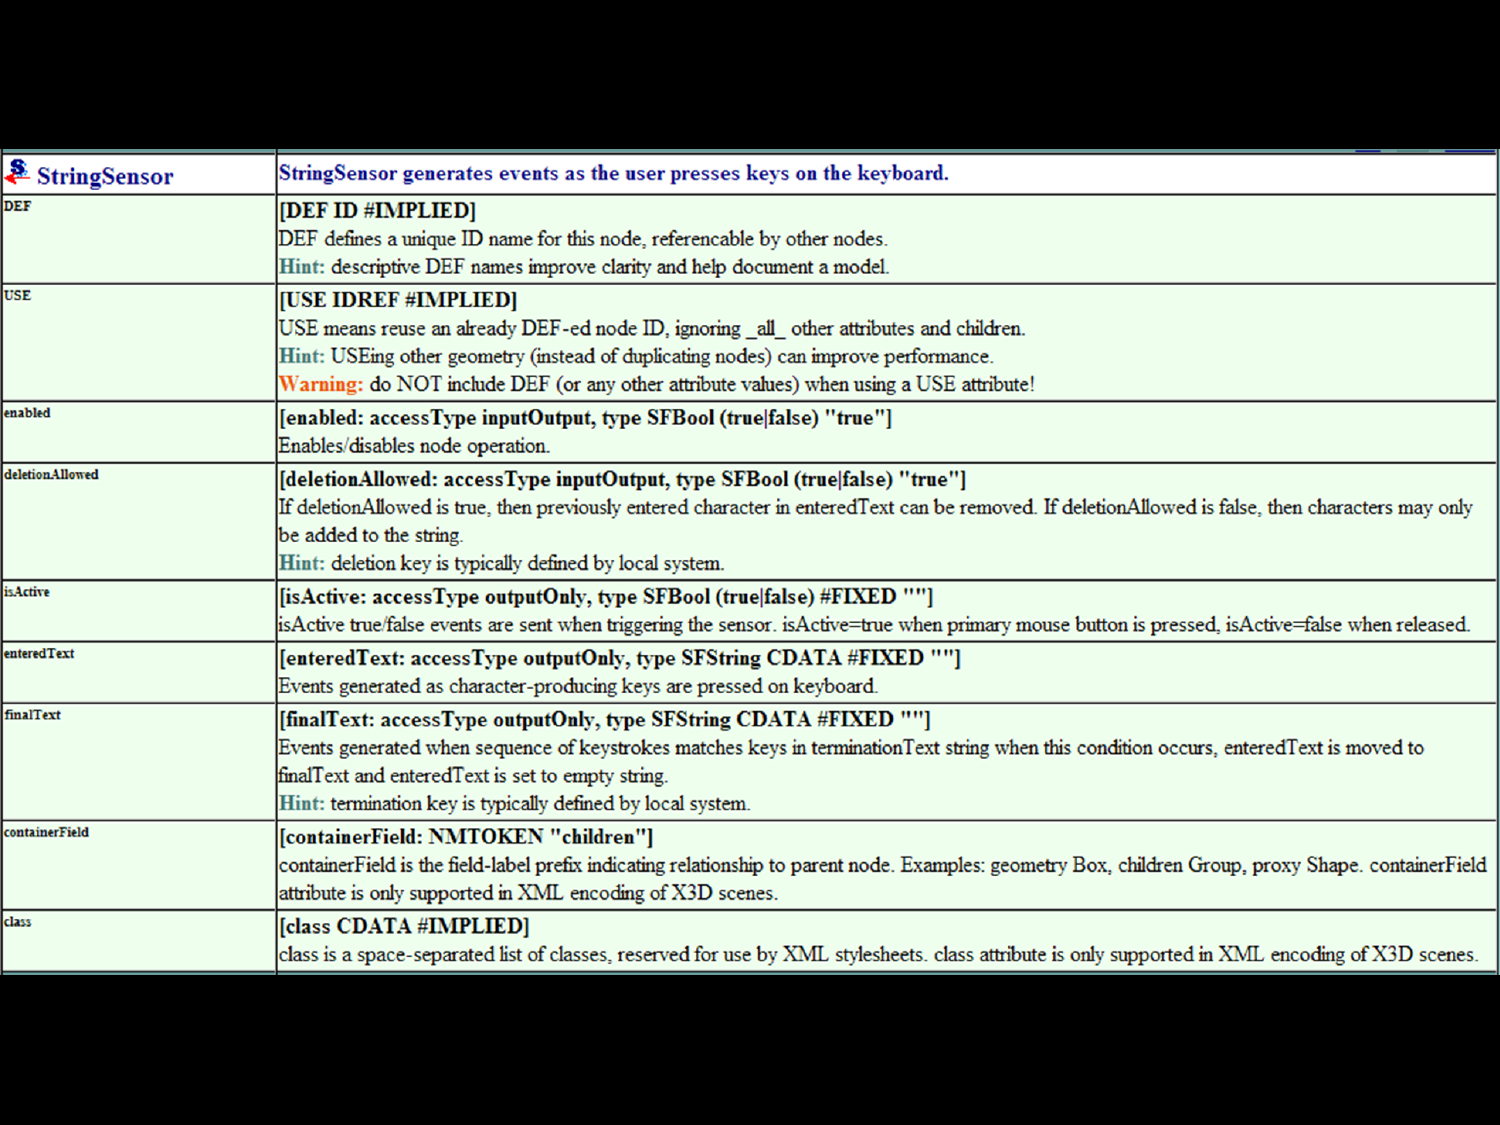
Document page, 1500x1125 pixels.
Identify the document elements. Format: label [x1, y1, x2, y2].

text_box [0, 0, 1500, 149]
picture [0, 149, 1500, 976]
text_box [0, 976, 1500, 1125]
